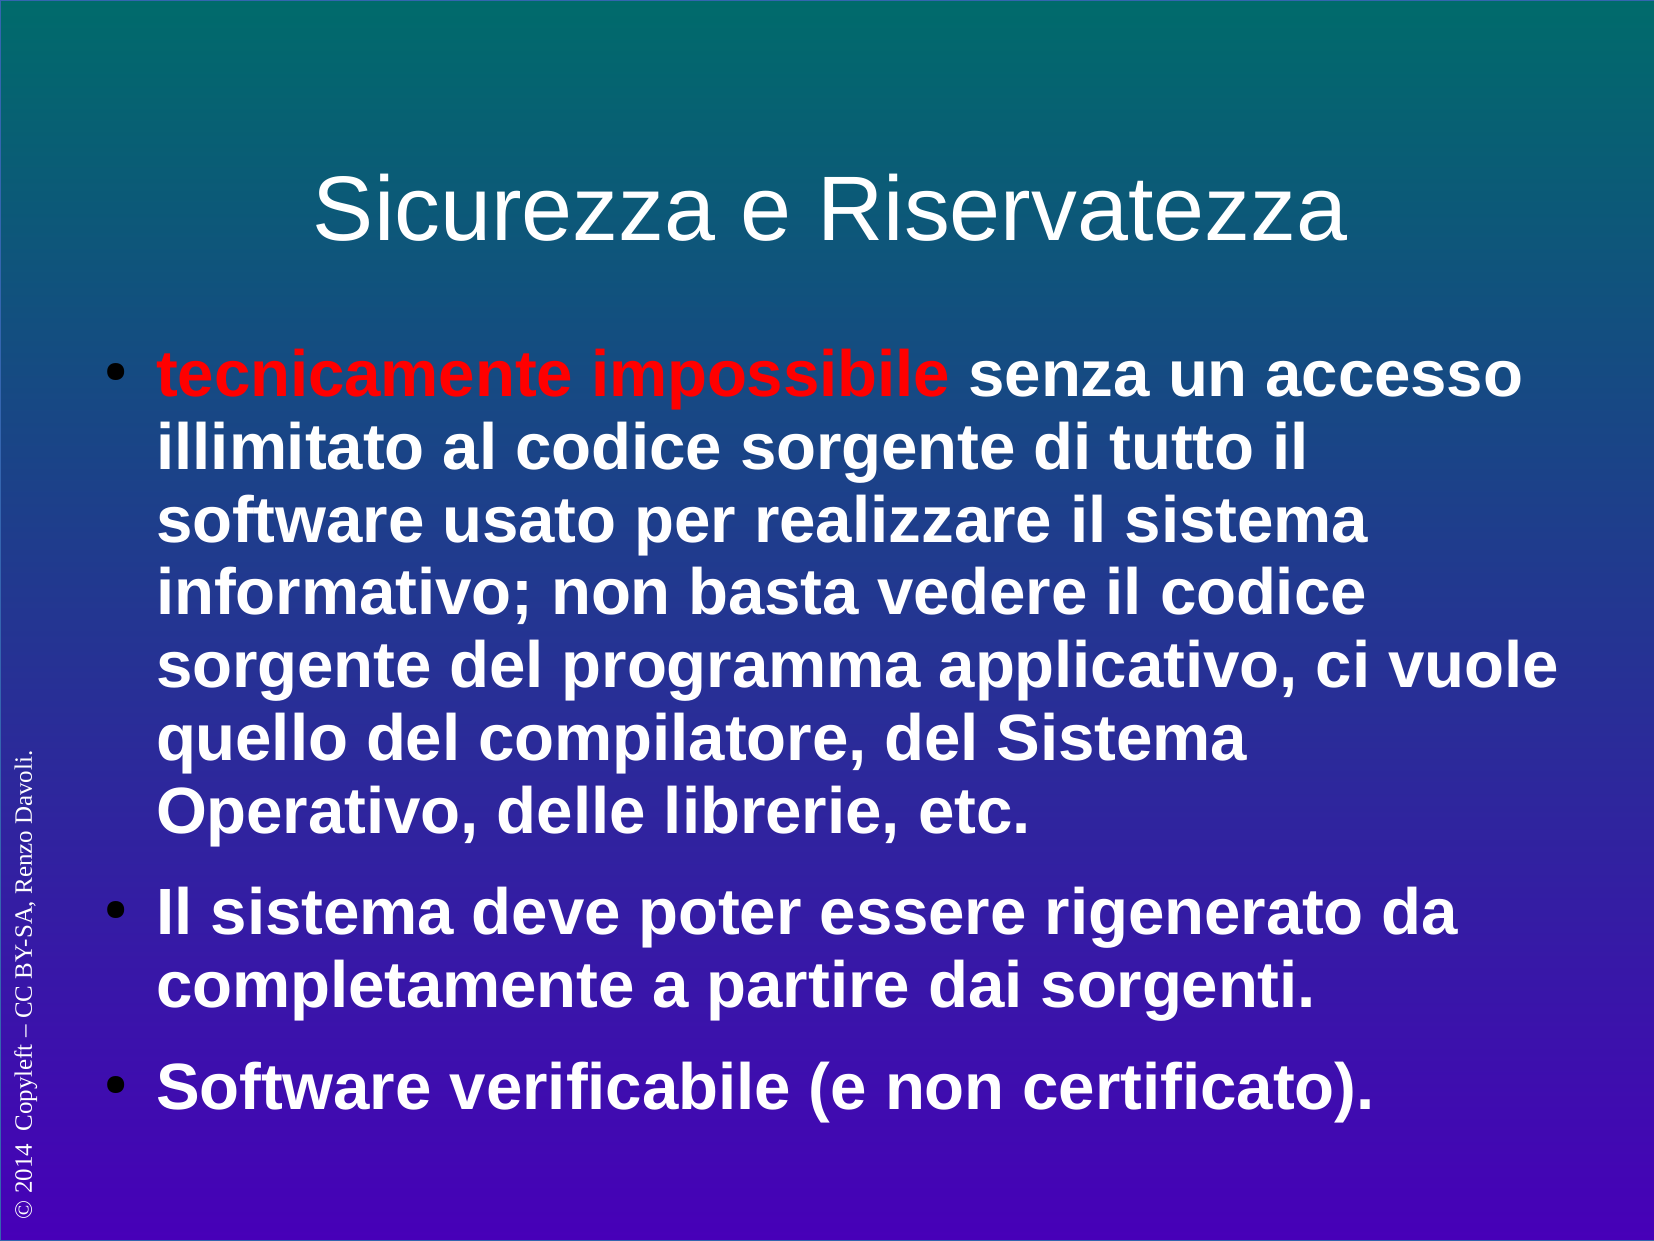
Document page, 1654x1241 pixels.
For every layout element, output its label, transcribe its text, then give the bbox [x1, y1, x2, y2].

list tecnicamente impossibile senza un accesso illimitato al codice sorgente di tutto il software usato per realizzare il sistema informativo; non basta vedere il codice sorgente del programma applicativo, ci vuole quello del compilatore, del Sistema Operativo, delle librerie, etc. Il sistema deve poter essere rigenerato da completamente a partire dai sorgenti. Software verificabile (e non certificato). [86, 337, 1576, 1126]
title Sicurezza e Riservatezza [86, 112, 1576, 305]
